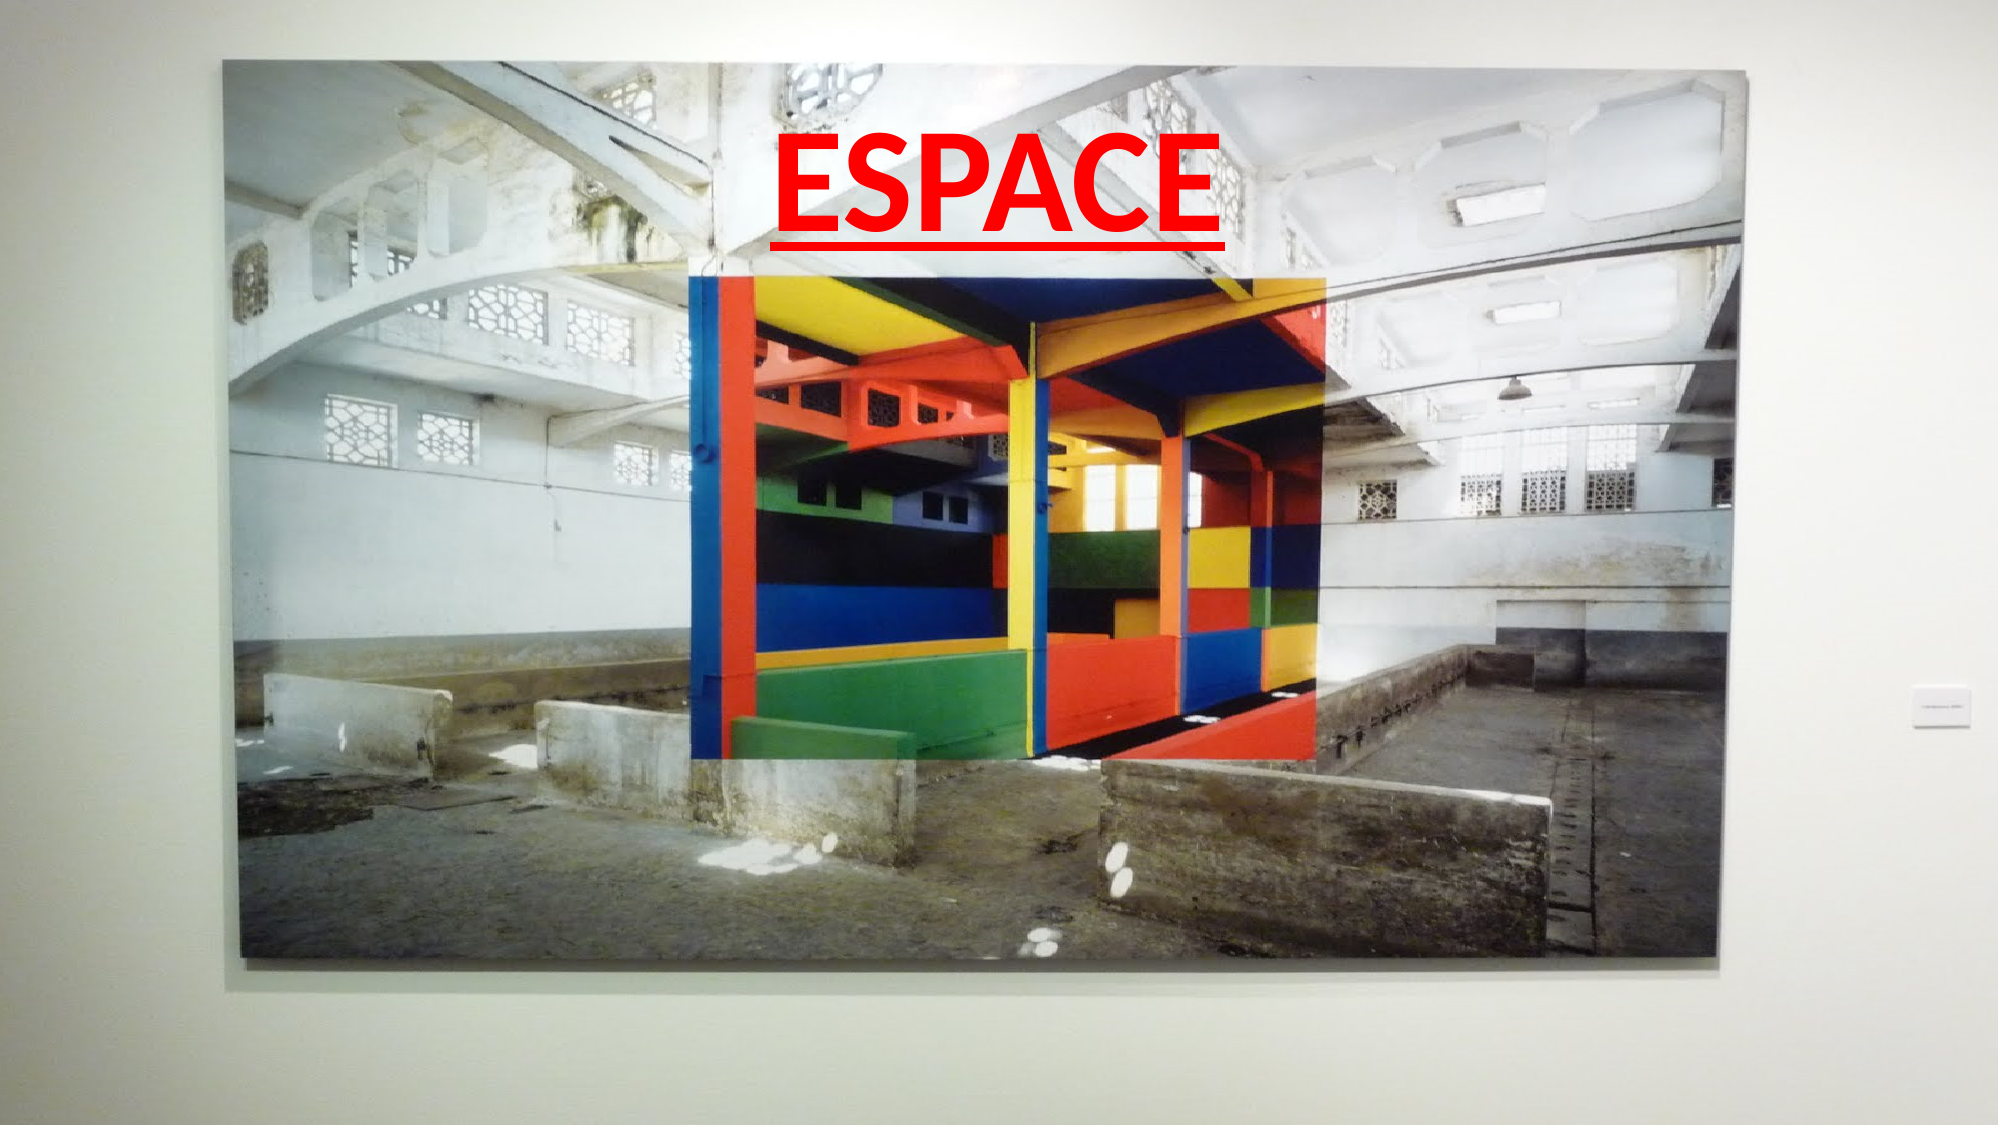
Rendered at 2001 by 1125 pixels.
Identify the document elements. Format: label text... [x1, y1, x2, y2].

picture [0, 0, 1998, 1125]
text_box ESPACE [520, 74, 1475, 272]
